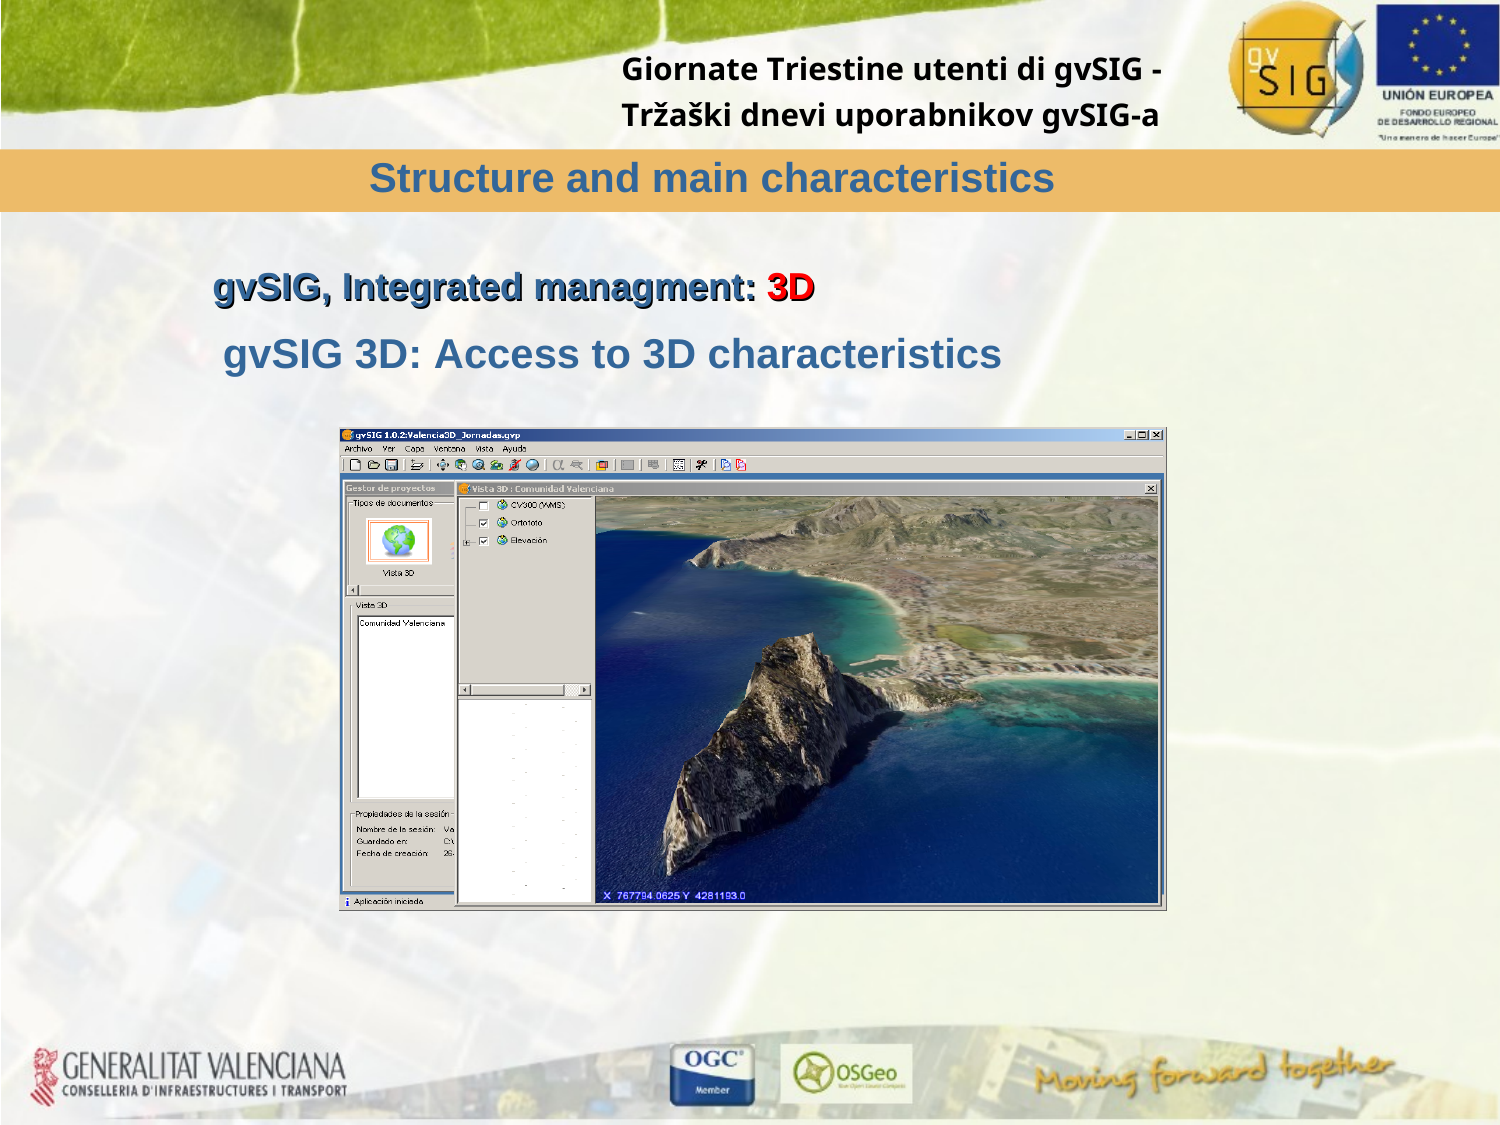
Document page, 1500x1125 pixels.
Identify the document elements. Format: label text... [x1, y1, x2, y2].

picture [1, 0, 1500, 149]
text_box gvSIG, Integrated managment: 3D [197, 260, 1500, 324]
picture [1, 212, 1500, 1125]
text_box gvSIG 3D: Access to 3D characteristics [208, 325, 1500, 399]
text_box Structure and main characteristics [0, 149, 1426, 219]
